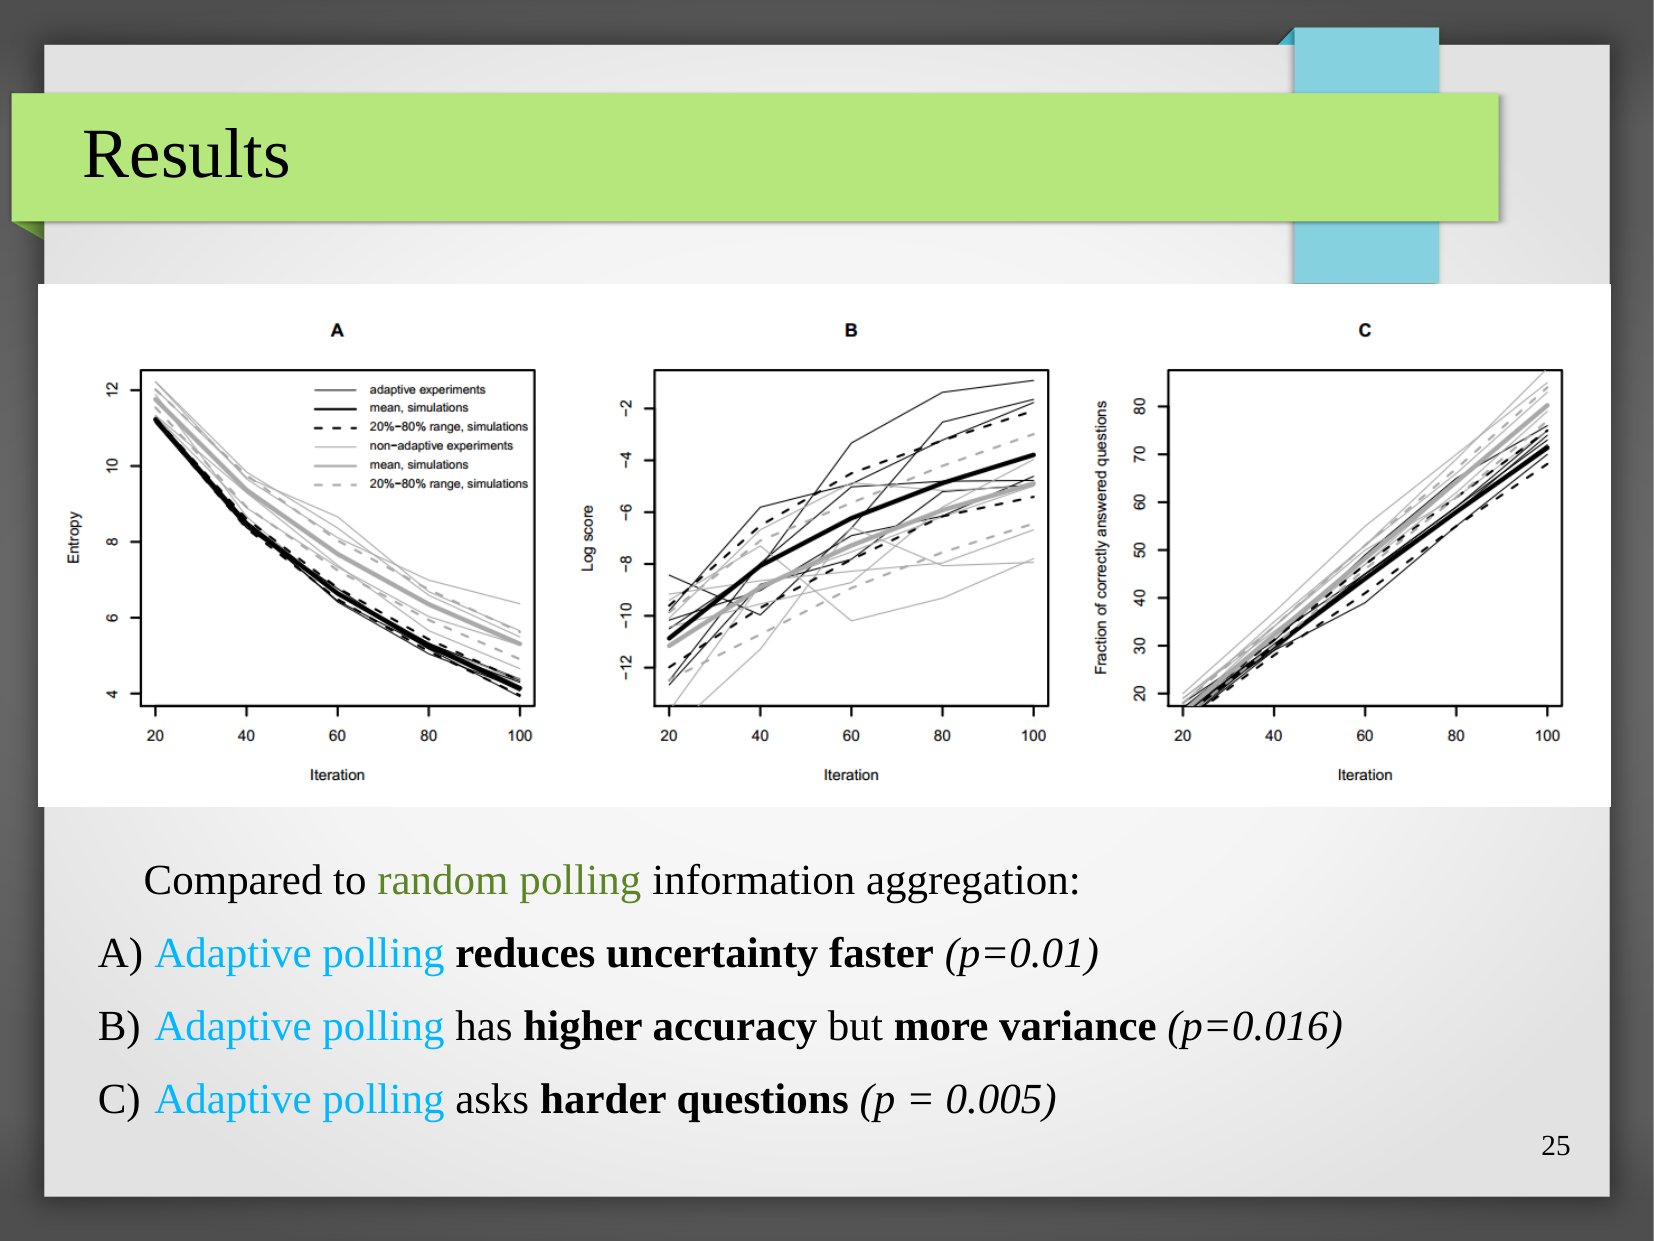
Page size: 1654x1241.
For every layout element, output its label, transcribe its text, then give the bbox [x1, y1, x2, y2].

title Results [82, 94, 1264, 213]
list Compared to random polling information aggregation: Adaptive polling reduces uncertainty faster (p=0.01) Adaptive polling has higher accuracy but more variance (p=0.016) Adaptive polling asks harder questions (p = 0.005) [82, 783, 1571, 1127]
picture [0, 0, 1654, 1241]
